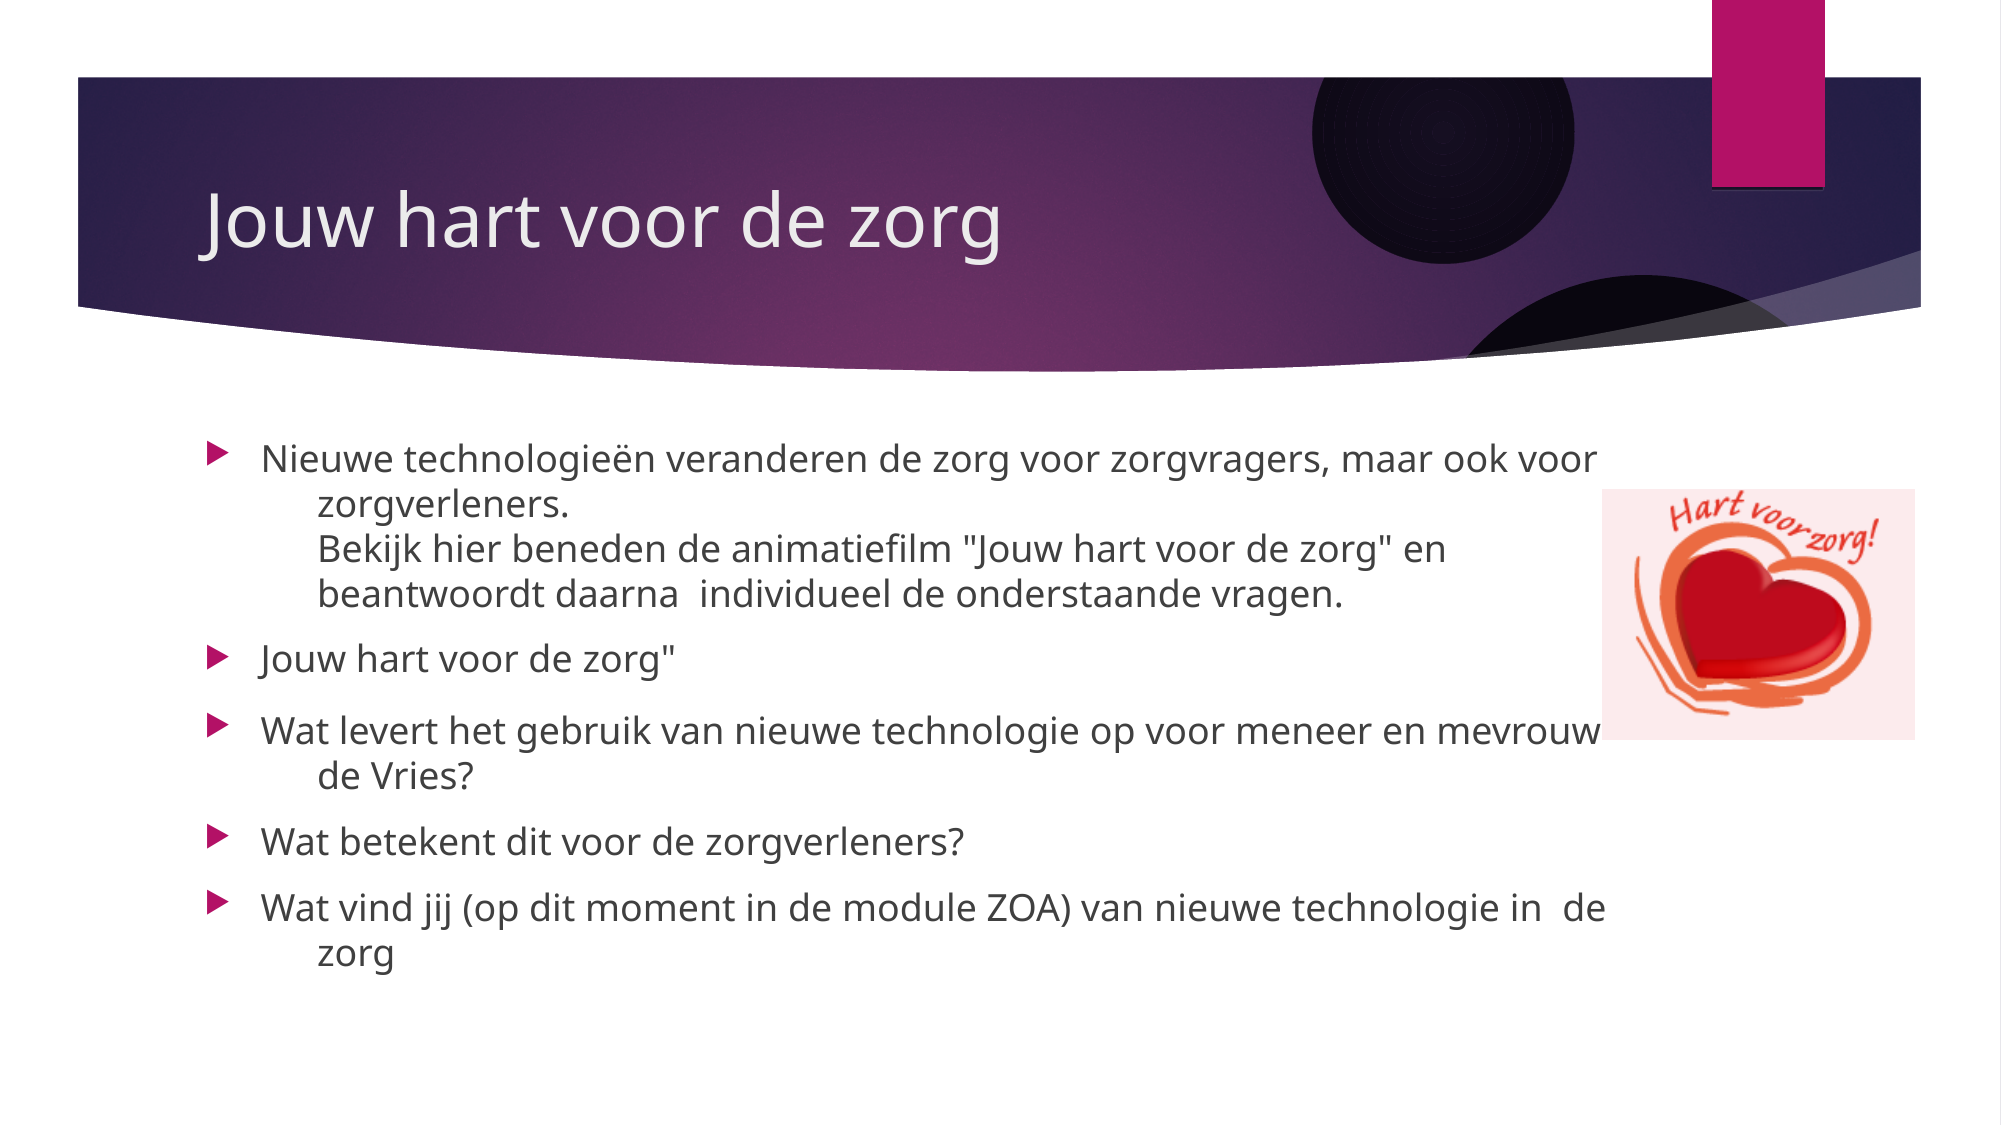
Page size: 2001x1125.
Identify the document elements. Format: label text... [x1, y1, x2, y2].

picture [1602, 489, 1915, 740]
title Jouw hart voor de zorg [189, 159, 1627, 276]
list Nieuwe technologieën veranderen de zorg voor zorgvragers, maar ook voor zorgverleners. Bekijk hier beneden de animatiefilm "Jouw hart voor de zorg" en beantwoordt daarna individueel de onderstaande vragen. Jouw hart voor de zorg" Wat levert het gebruik van nieuwe technologie op voor meneer en mevrouw de Vries? Wat betekent dit voor de zorgverleners? Wat vind jij (op dit moment in de module ZOA) van nieuwe technologie in de zorg [189, 427, 1638, 1053]
